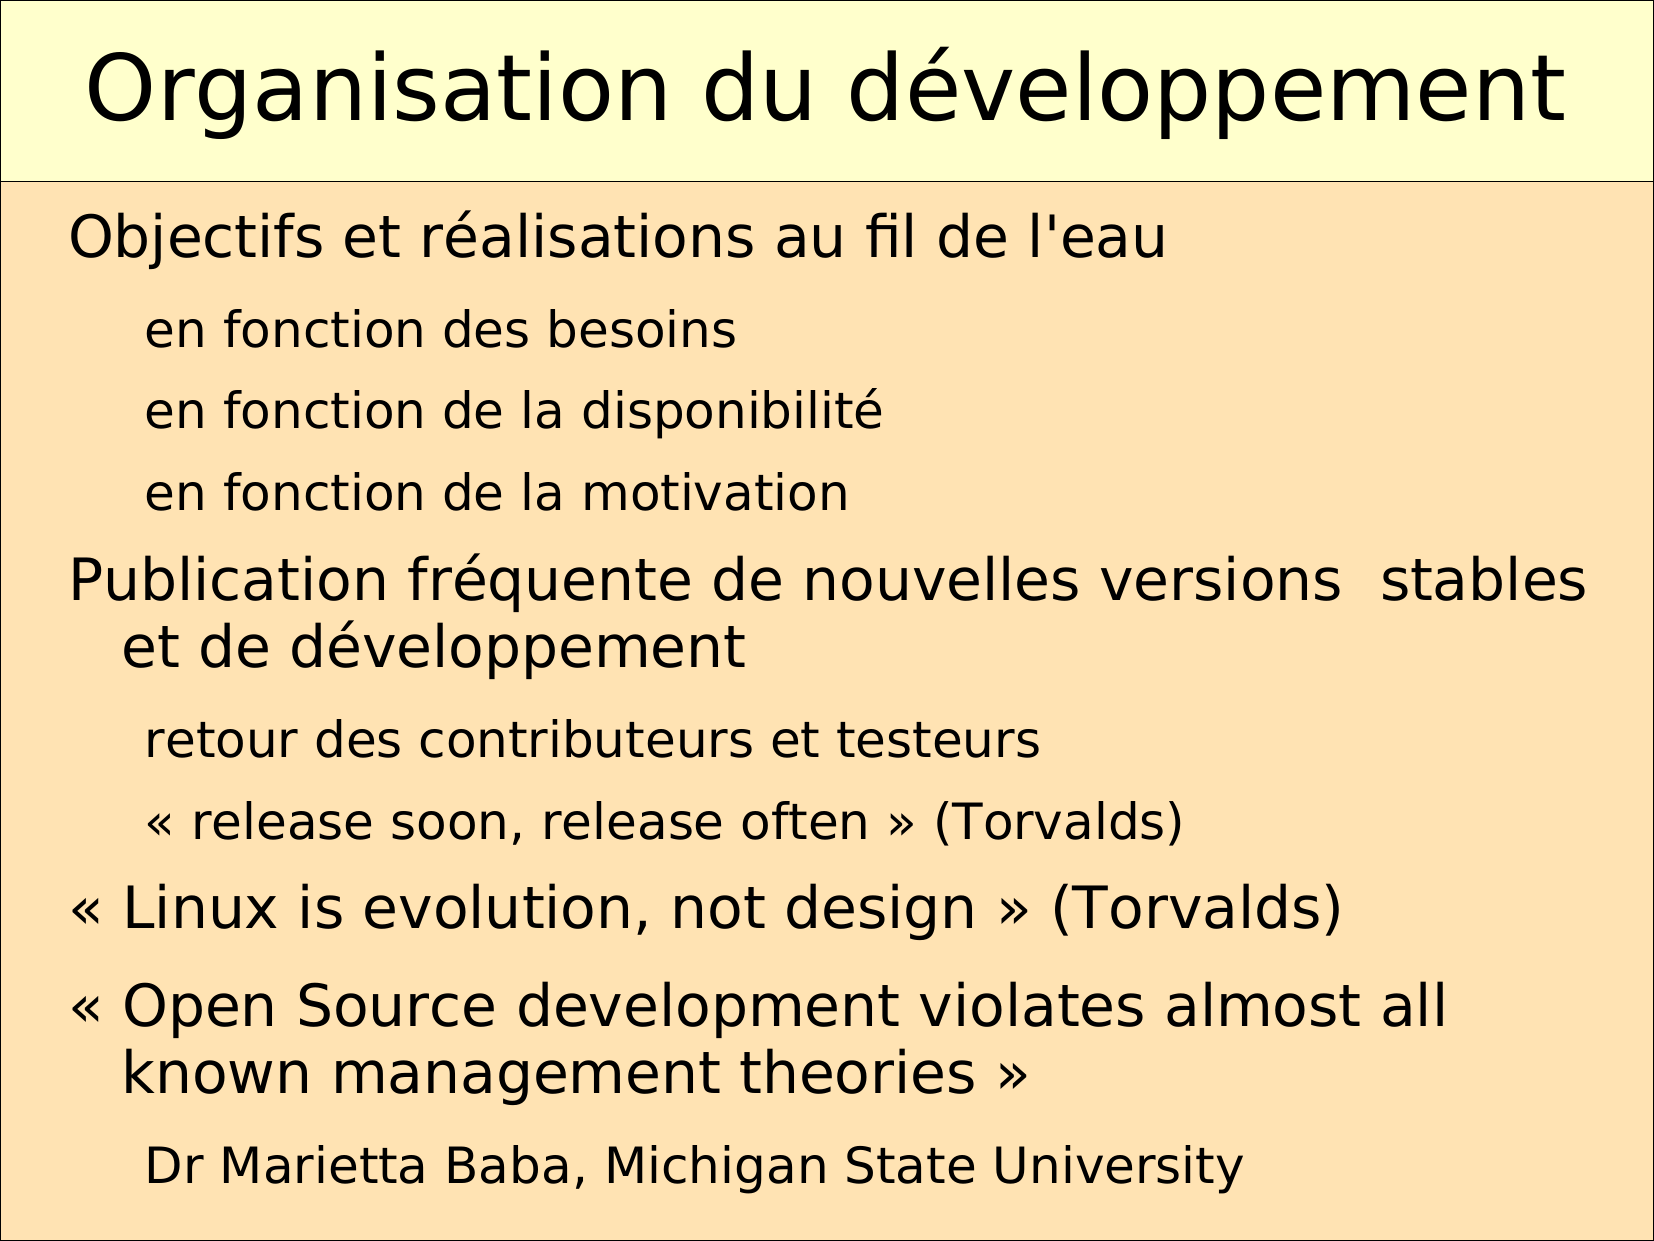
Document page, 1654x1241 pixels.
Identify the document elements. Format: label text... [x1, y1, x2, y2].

title Organisation du développement [0, 7, 1654, 169]
list Objectifs et réalisations au fil de l'eau en fonction des besoins en fonction de la disponibilité en fonction de la motivation Publication fréquente de nouvelles versions stables et de développement retour des contributeurs et testeurs « release soon, release often » (Torvalds) « Linux is evolution, not design » (Torvalds) « Open Source development violates almost all known management theories » Dr Marietta Baba, Michigan State University [50, 203, 1603, 1196]
